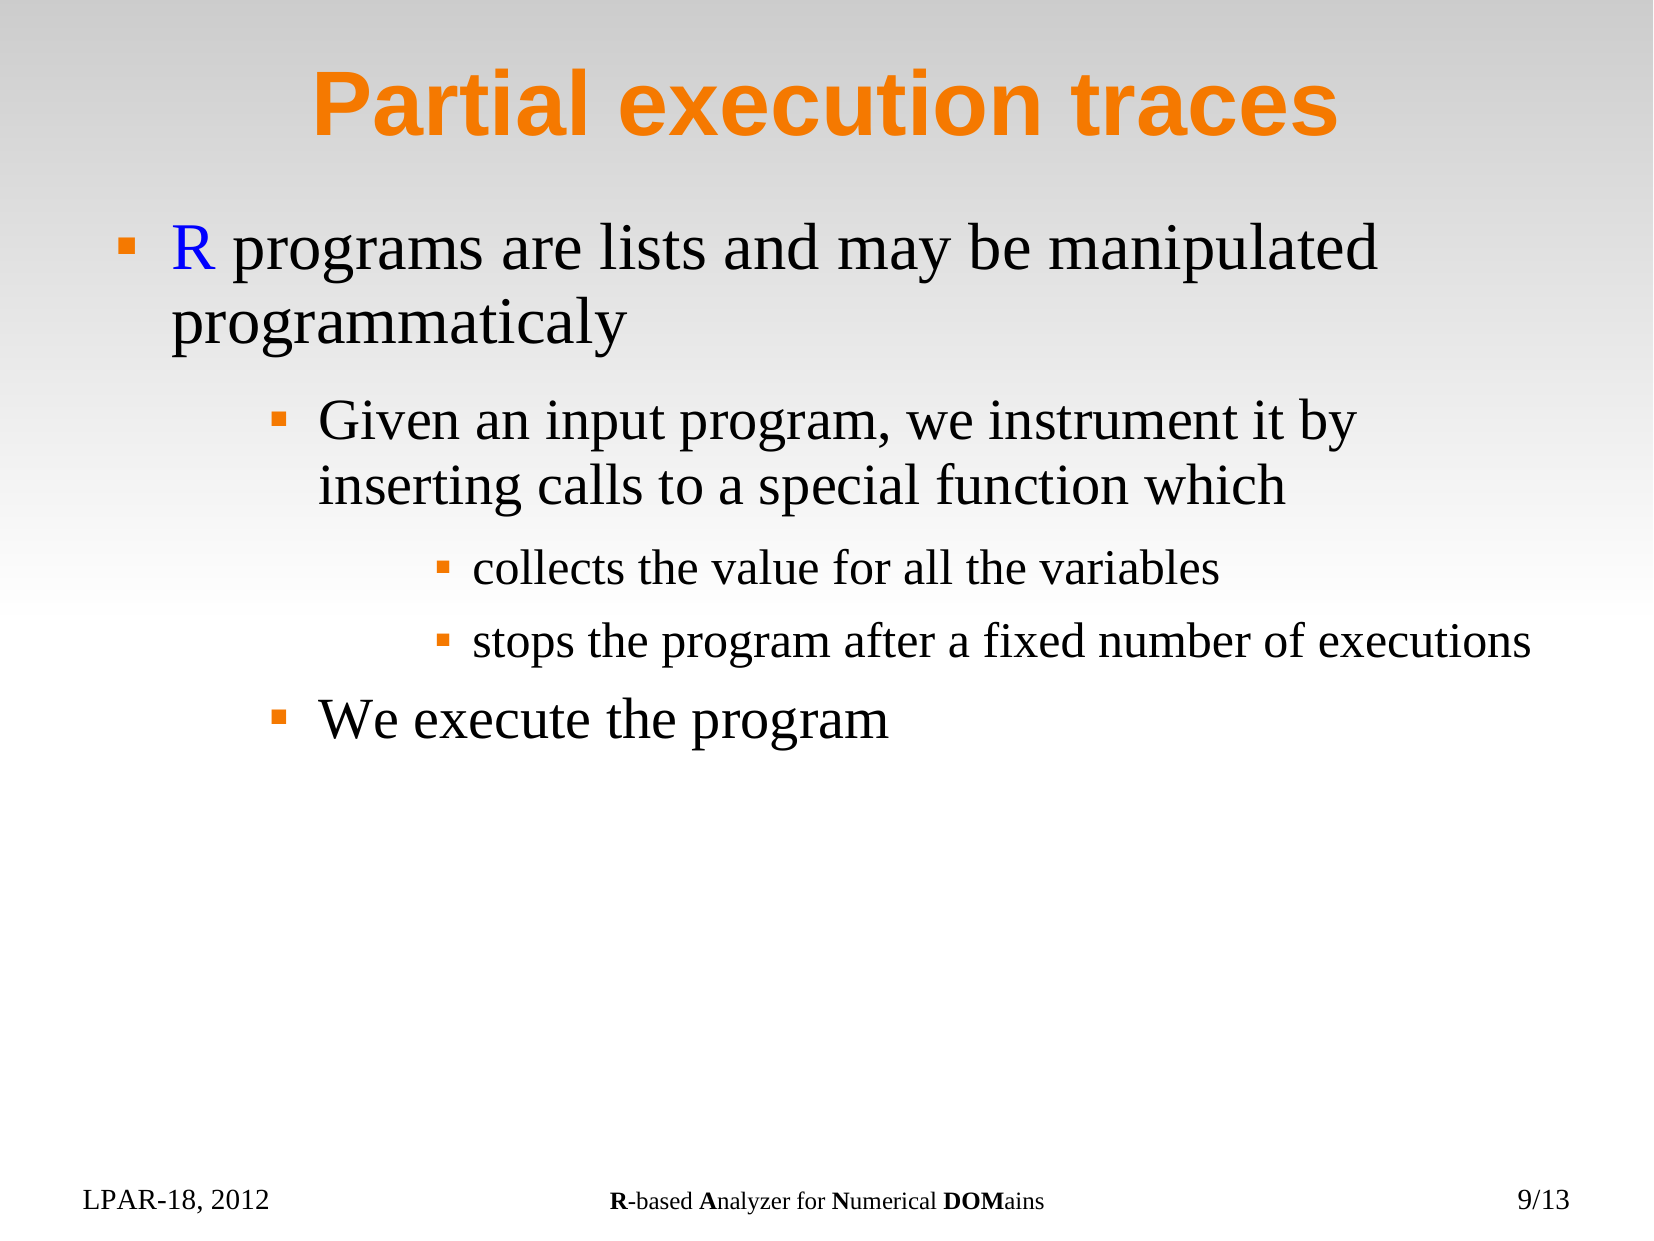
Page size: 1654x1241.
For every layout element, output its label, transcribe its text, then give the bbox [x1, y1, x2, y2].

title Partial execution traces [82, 49, 1571, 158]
list R programs are lists and may be manipulated programmaticaly Given an input program, we instrument it by inserting calls to a special function which collects the value for all the variables stops the program after a fixed number of executions We execute the program [82, 210, 1571, 1109]
